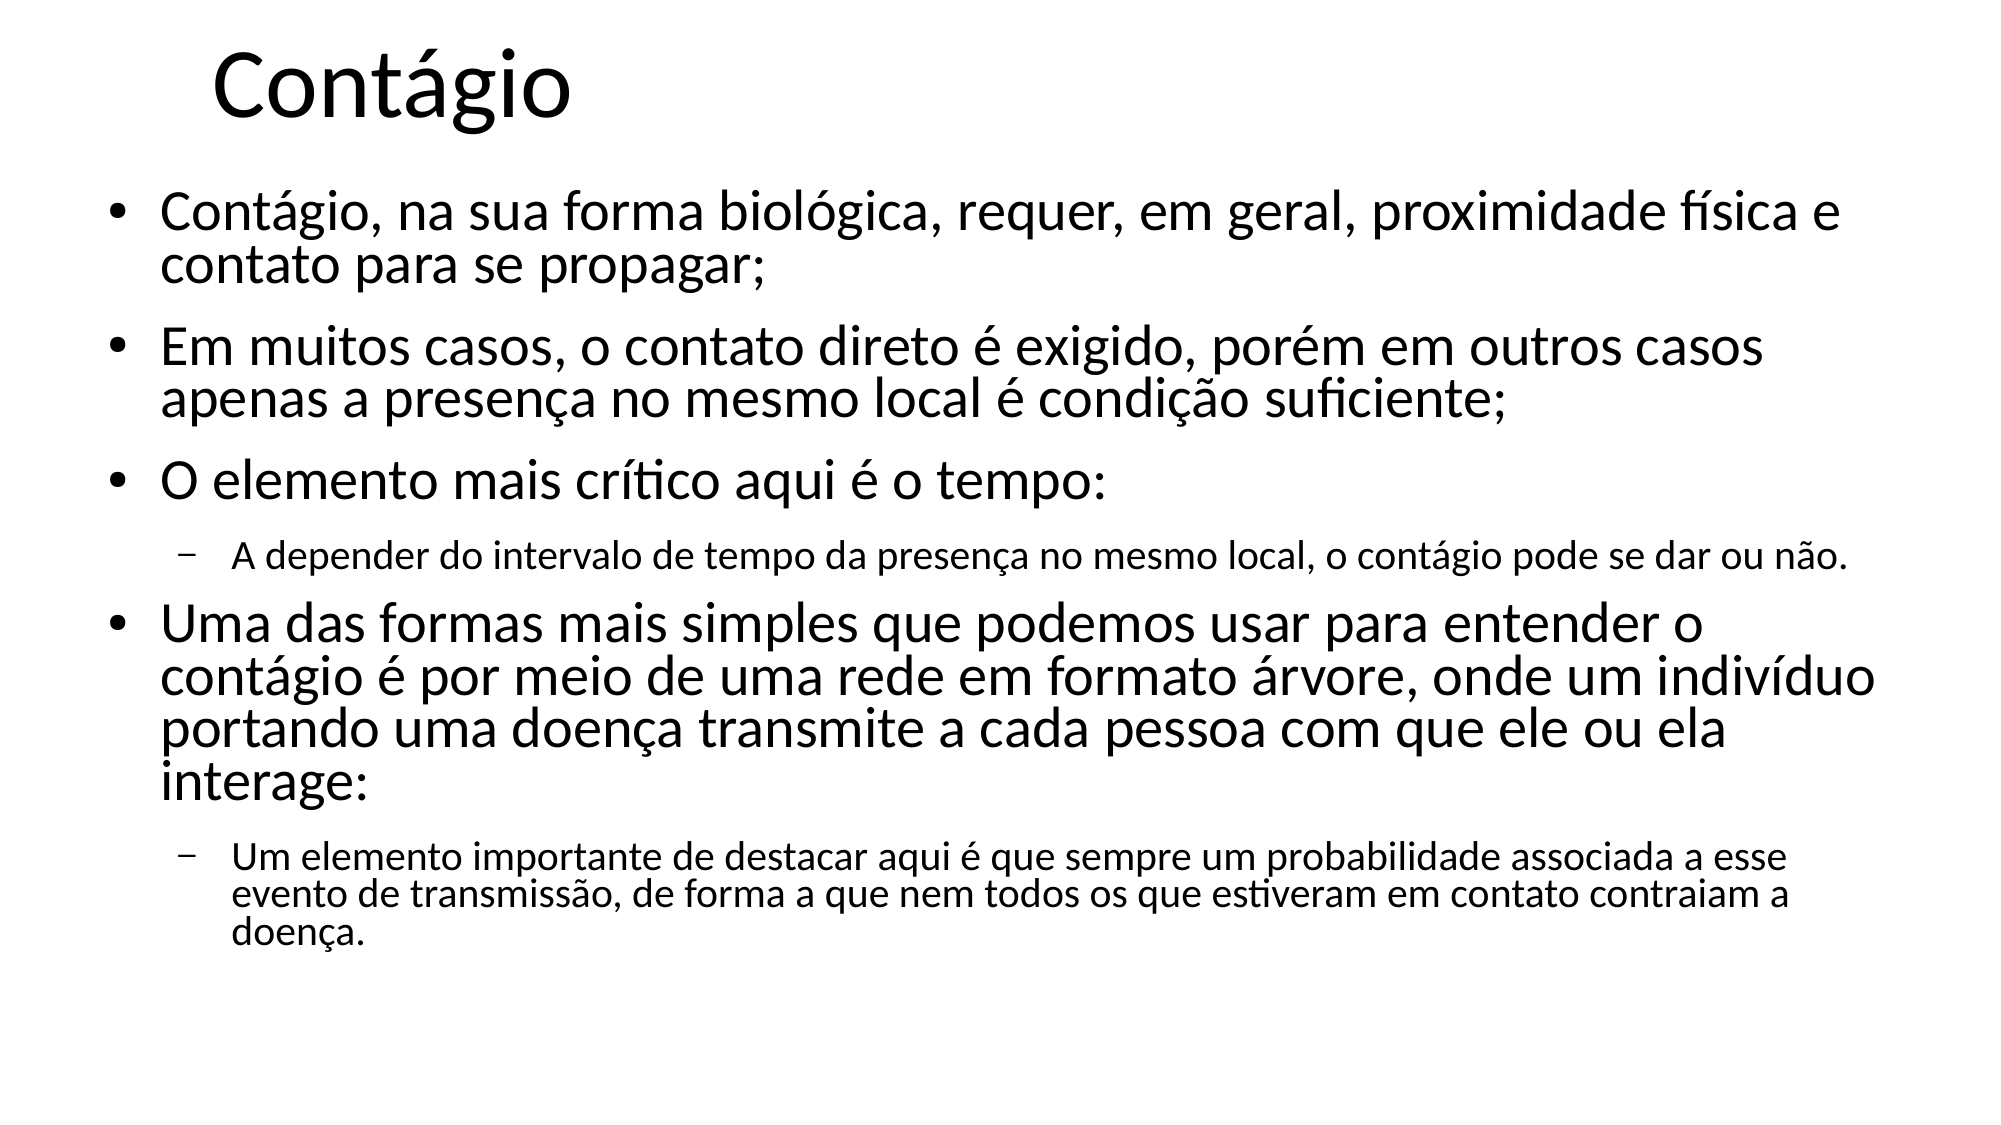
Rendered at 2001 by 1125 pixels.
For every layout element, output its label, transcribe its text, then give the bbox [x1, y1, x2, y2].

list Contágio, na sua forma biológica, requer, em geral, proximidade física e contato para se propagar; Em muitos casos, o contato direto é exigido, porém em outros casos apenas a presença no mesmo local é condição suficiente; O elemento mais crítico aqui é o tempo: A depender do intervalo de tempo da presença no mesmo local, o contágio pode se dar ou não. Uma das formas mais simples que podemos usar para entender o contágio é por meio de uma rede em formato árvore, onde um indivíduo portando uma doença transmite a cada pessoa com que ele ou ela interage: Um elemento importante de destacar aqui é que sempre um probabilidade associada a esse evento de transmissão, de forma a que nem todos os que estiveram em contato contraiam a doença. [89, 188, 1890, 1099]
title Contágio [212, 0, 1713, 188]
